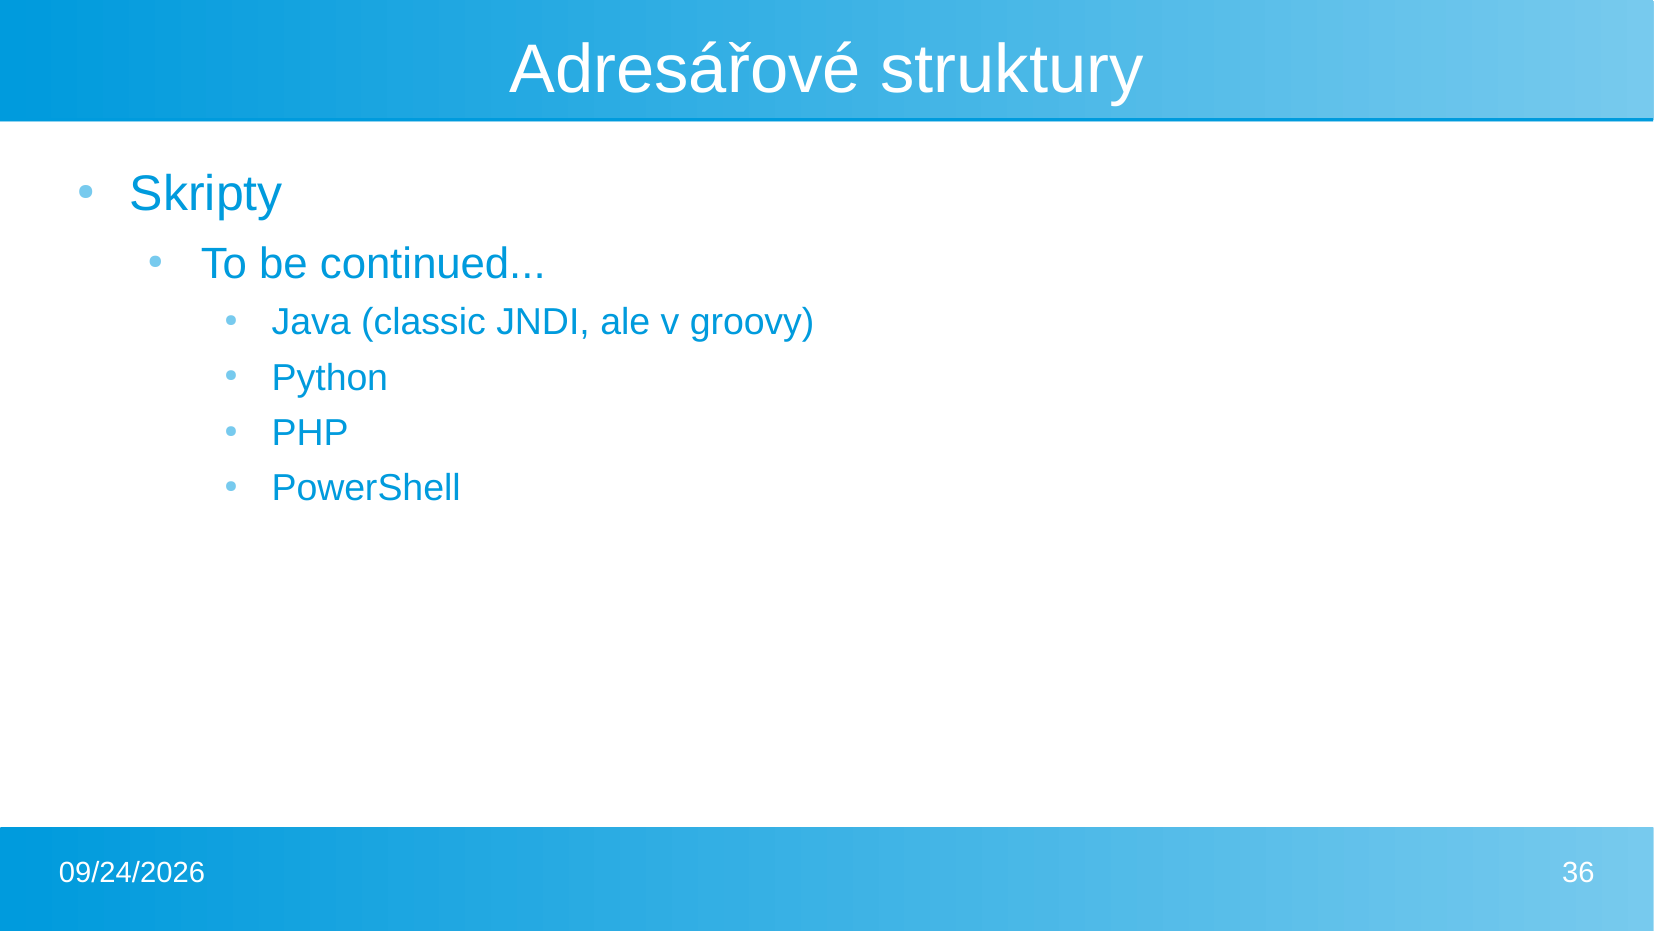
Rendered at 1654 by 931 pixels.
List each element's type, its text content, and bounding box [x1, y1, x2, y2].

list Skripty To be continued... Java (classic JNDI, ale v groovy) Python PHP PowerShell [59, 165, 1595, 756]
title Adresářové struktury [59, 29, 1595, 108]
